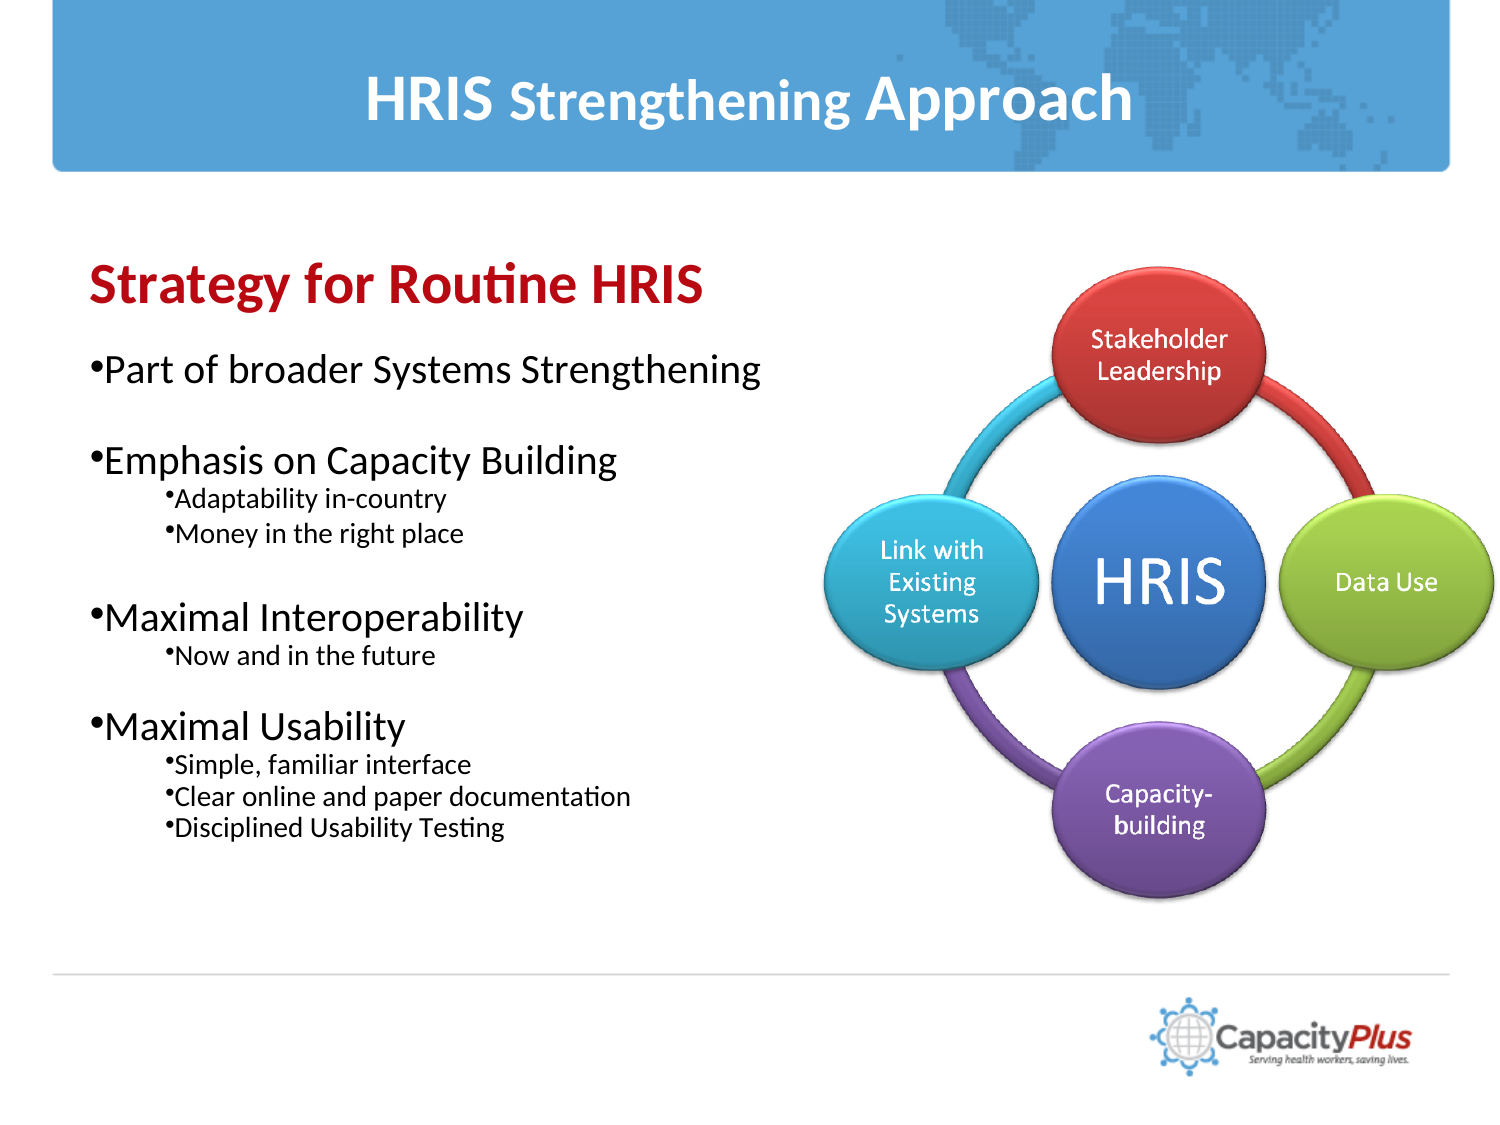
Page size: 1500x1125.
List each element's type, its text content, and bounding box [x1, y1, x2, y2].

picture [0, 0, 1500, 1125]
text_box HRIS Strengthening Approach [41, 0, 1459, 188]
text_box Strategy for Routine HRIS Part of broader Systems Strengthening Emphasis on Capacity Building Adaptability in-country Money in the right place Maximal Interoperability Now and in the future Maximal Usability Simple, familiar interface Clear online and paper documentation Disciplined Usability Testing [74, 257, 1025, 883]
